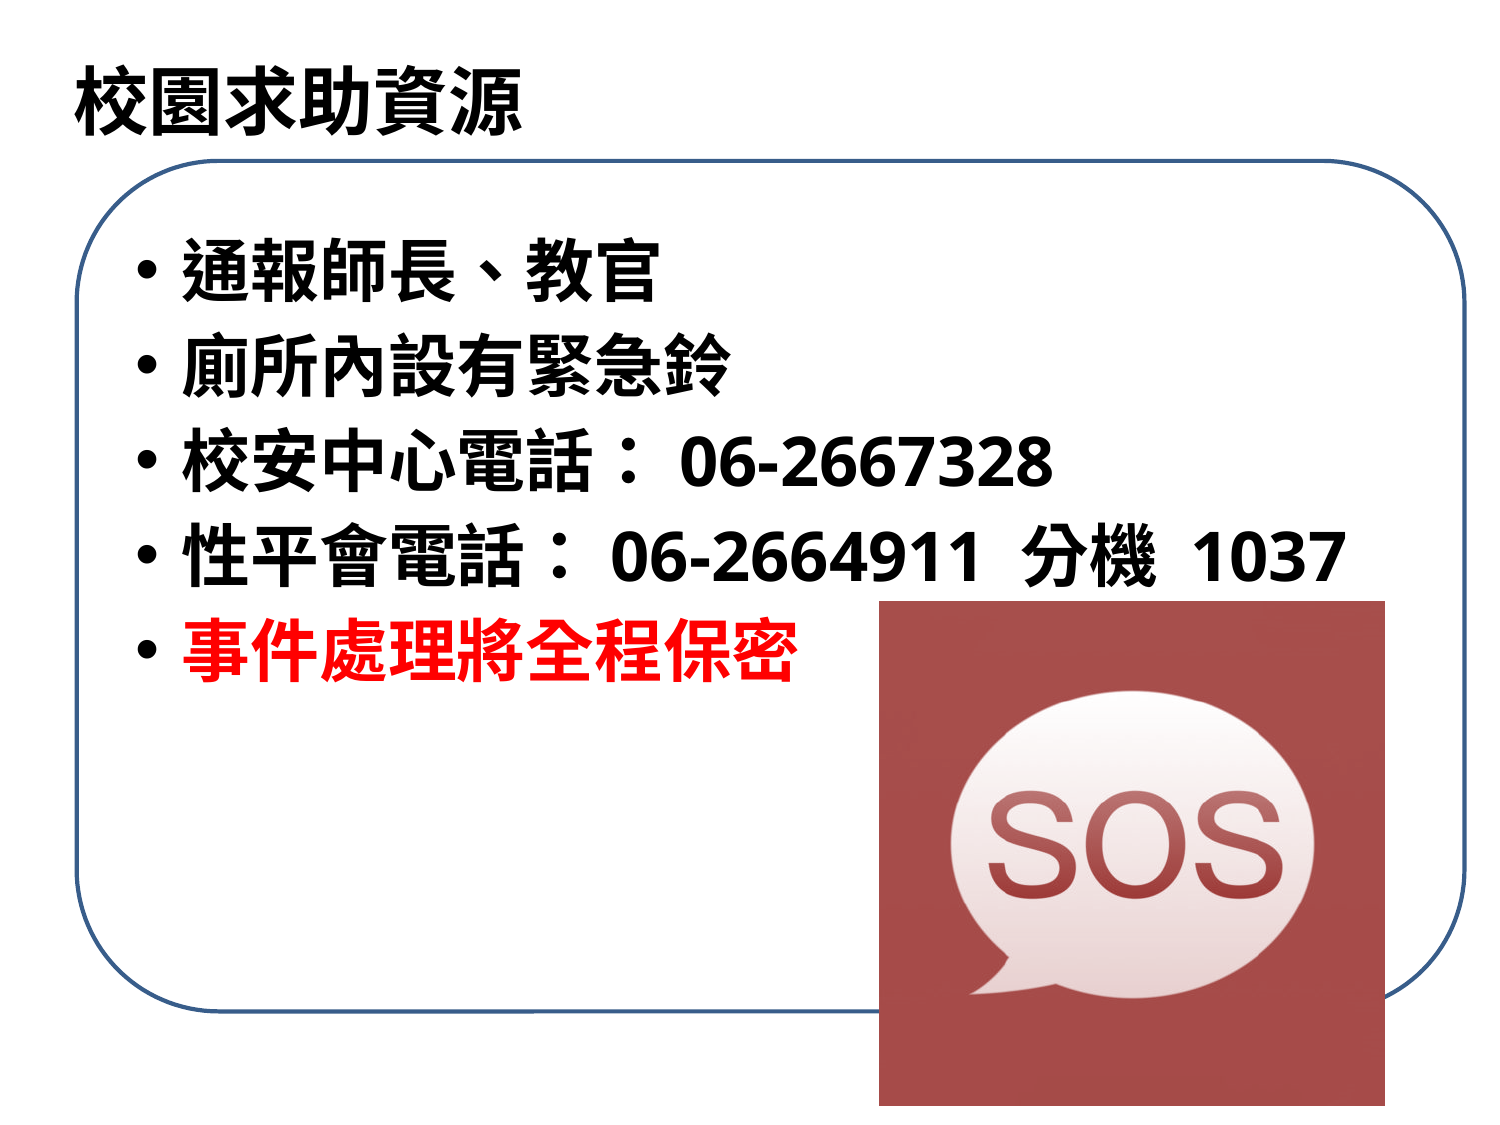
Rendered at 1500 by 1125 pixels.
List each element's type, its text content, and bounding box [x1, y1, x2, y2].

picture [879, 601, 1385, 1106]
text_box 校園求助資源 [59, 47, 539, 152]
text_box 通報師長、教官 廁所內設有緊急鈴 校安中心電話：06-2667328 性平會電話：06-2664911 分機 1037 事件處理將全程保密 [1441, 219, 1497, 703]
text_box 通報師長、教官 廁所內設有緊急鈴 校安中心電話：06-2667328 性平會電話：06-2664911 分機 1037 事件處理將全程保密 [120, 219, 1462, 703]
